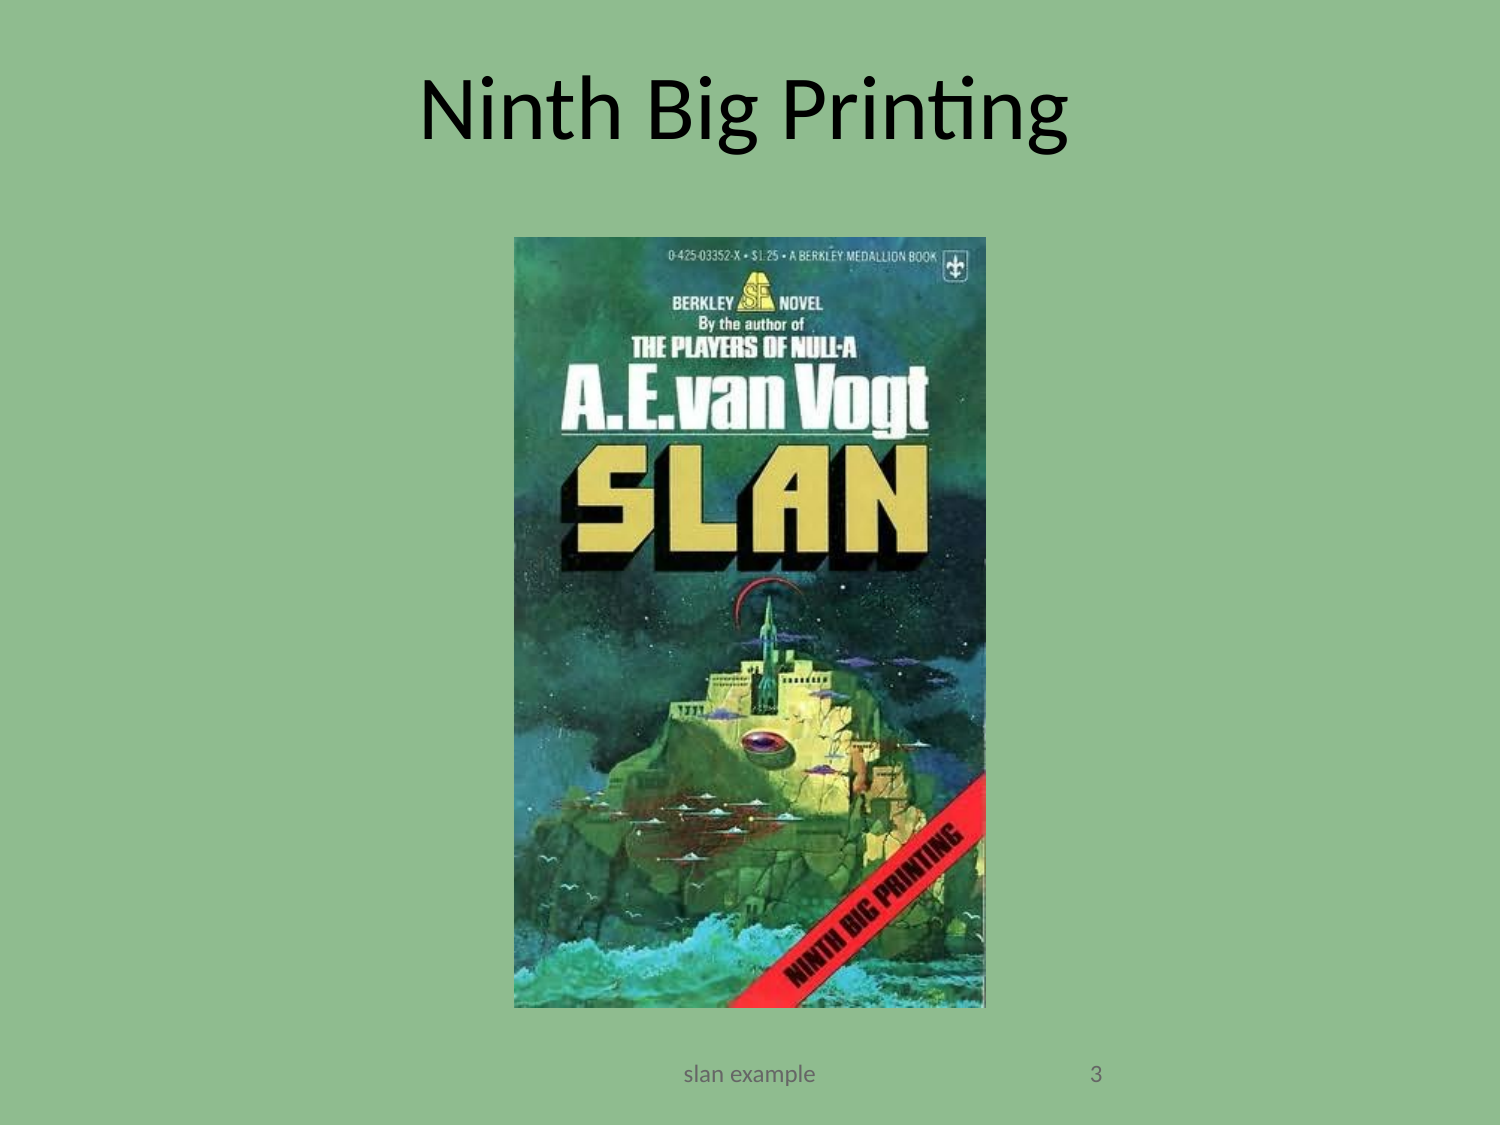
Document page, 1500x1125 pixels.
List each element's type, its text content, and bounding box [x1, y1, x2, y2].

title Ninth Big Printing [75, 9, 1426, 197]
picture [514, 237, 986, 1008]
